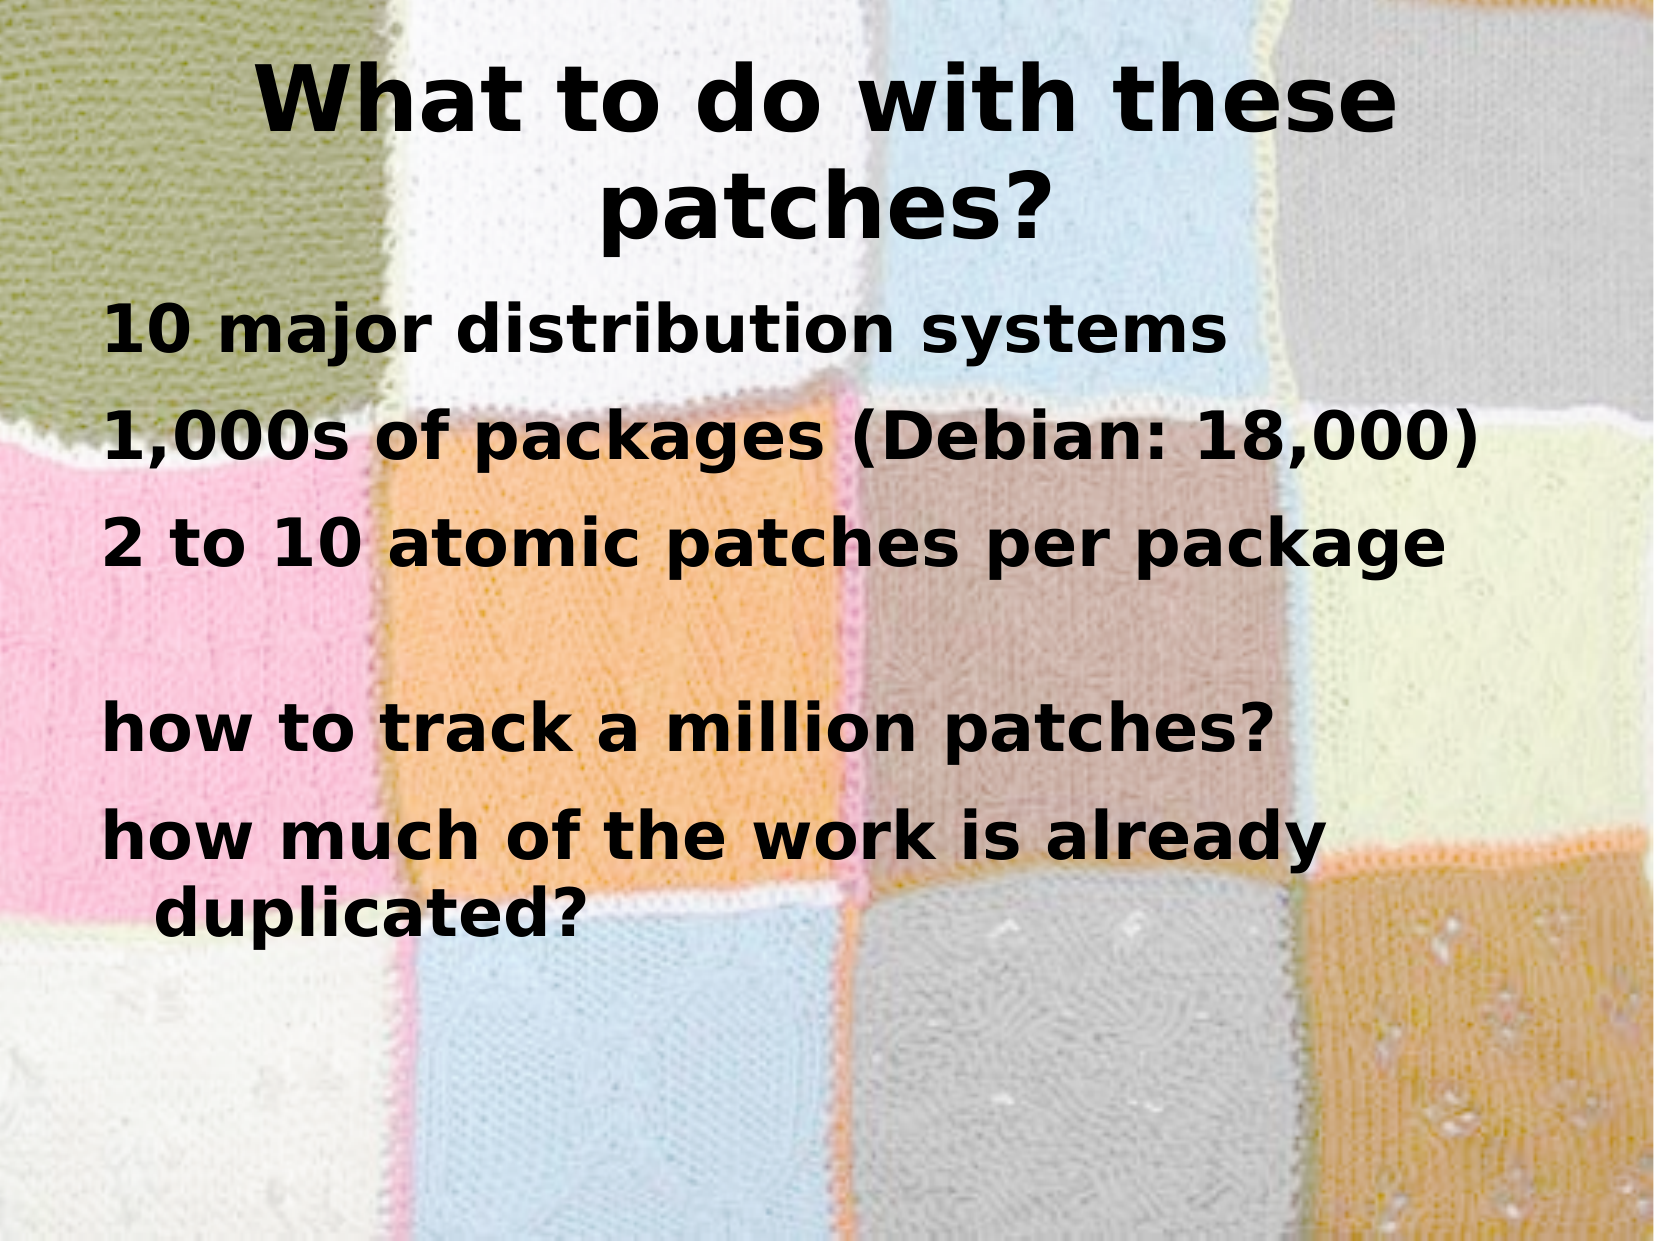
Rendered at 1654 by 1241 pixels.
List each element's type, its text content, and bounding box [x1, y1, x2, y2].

picture [0, 0, 1654, 1241]
title What to do with these patches? [82, 45, 1571, 261]
list 10 major distribution systems 1,000s of packages (Debian: 18,000) 2 to 10 atomic patches per package how to track a million patches? how much of the work is already duplicated? [82, 290, 1571, 1094]
